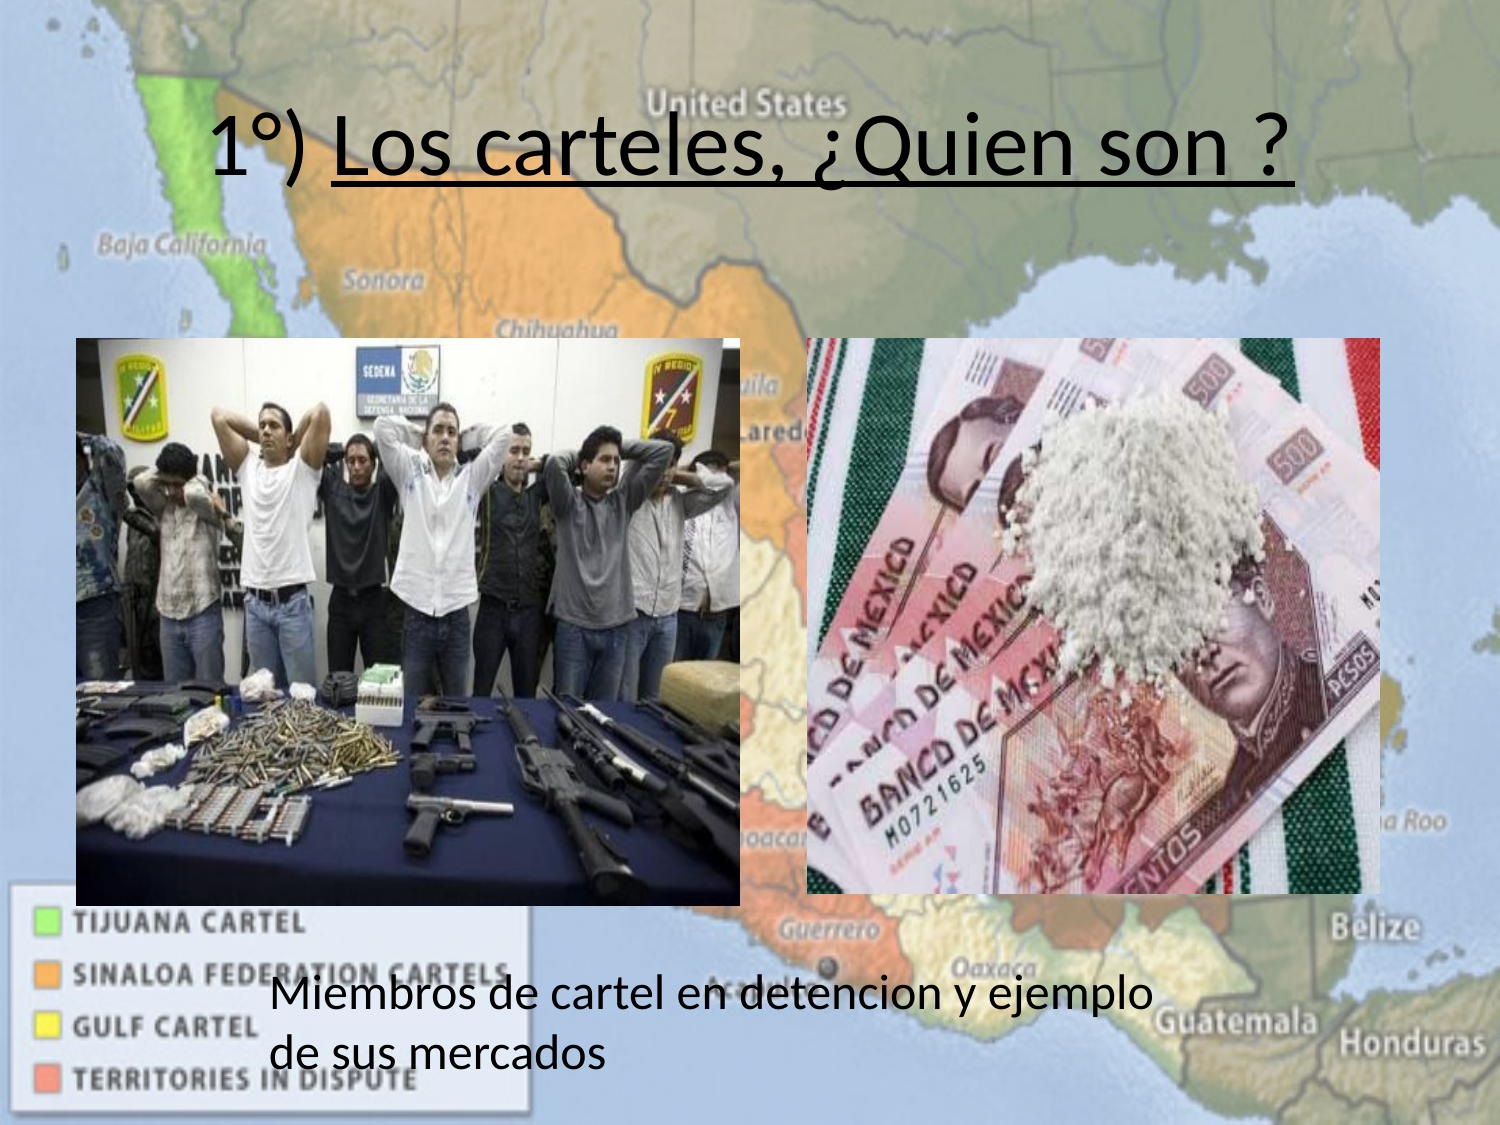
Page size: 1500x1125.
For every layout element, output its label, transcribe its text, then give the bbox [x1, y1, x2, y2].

title 1°) Los carteles, ¿Quien son ? [75, 45, 1426, 233]
picture [807, 338, 1380, 894]
picture [76, 338, 740, 906]
text_box Miembros de cartel en detencion y ejemplo de sus mercados [253, 952, 1223, 1089]
